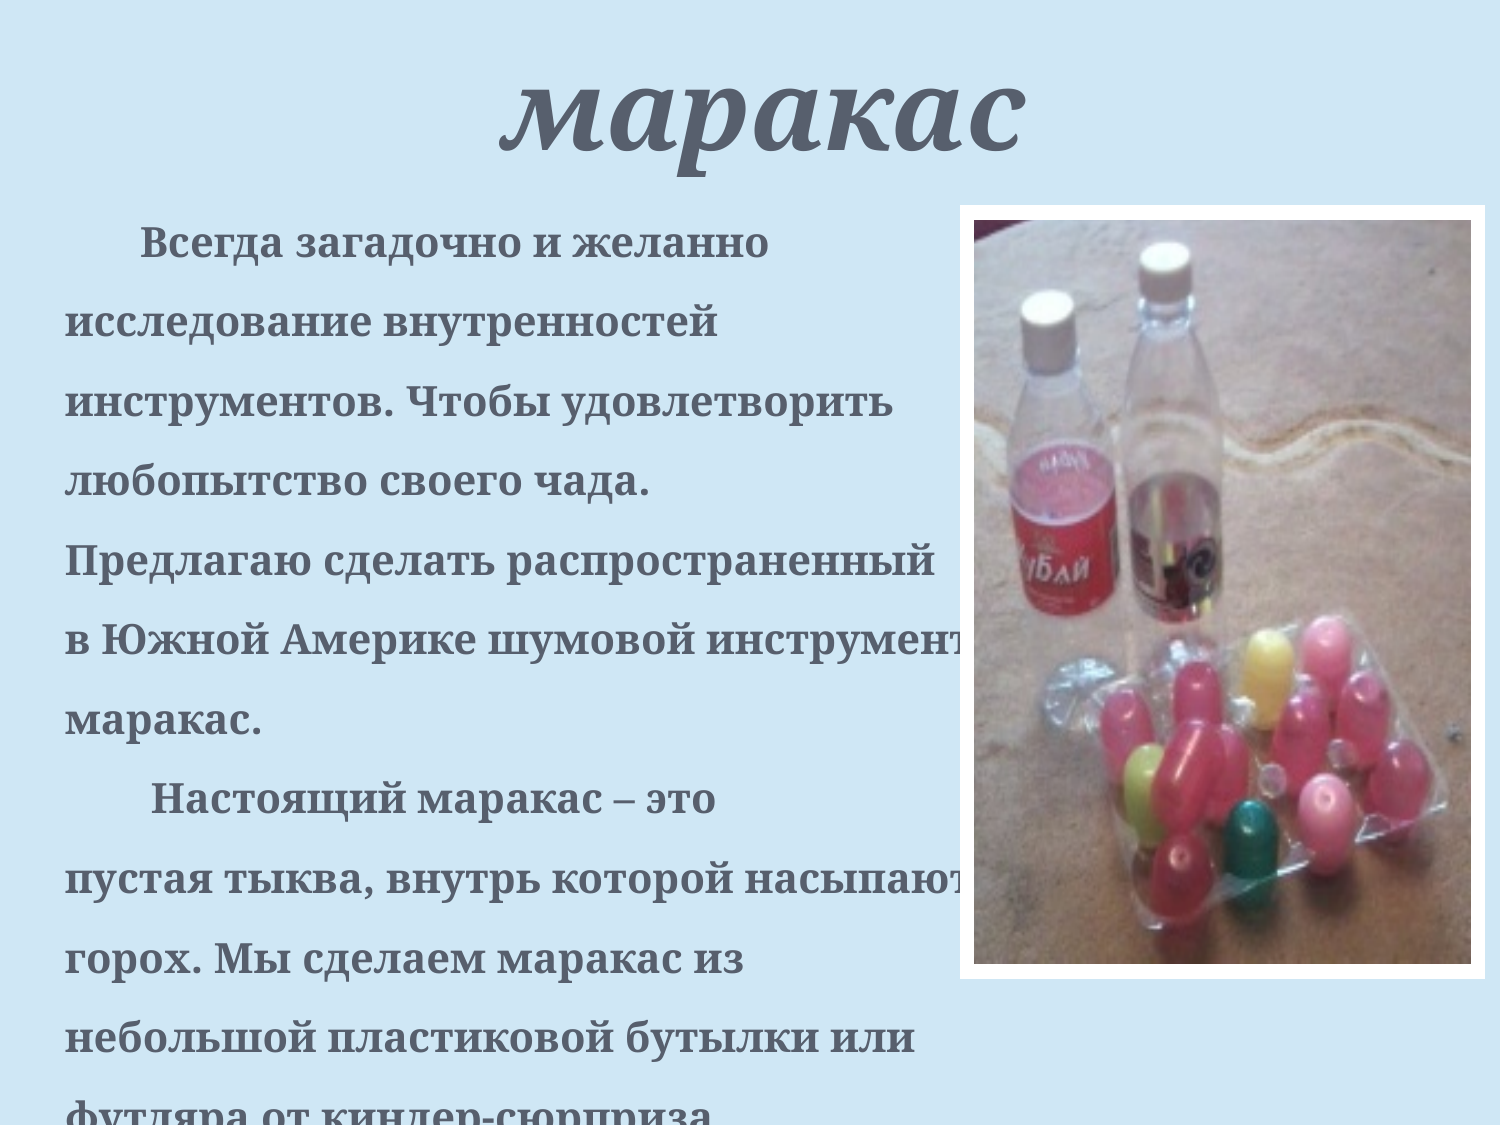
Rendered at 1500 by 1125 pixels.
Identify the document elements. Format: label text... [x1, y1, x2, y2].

list Всегда загадочно и желанно исследование внутренностей инструментов. Чтобы удовлетворить любопытство своего чада. Предлагаю сделать распространенный в Южной Америке шумовой инструмент маракас. Настоящий маракас – это пустая тыква, внутрь которой насыпают горох. Мы сделаем маракас из небольшой пластиковой бутылки или футляра от киндер-сюрприза. [50, 208, 1475, 998]
title маракас [50, 30, 1475, 185]
picture [974, 219, 1471, 965]
